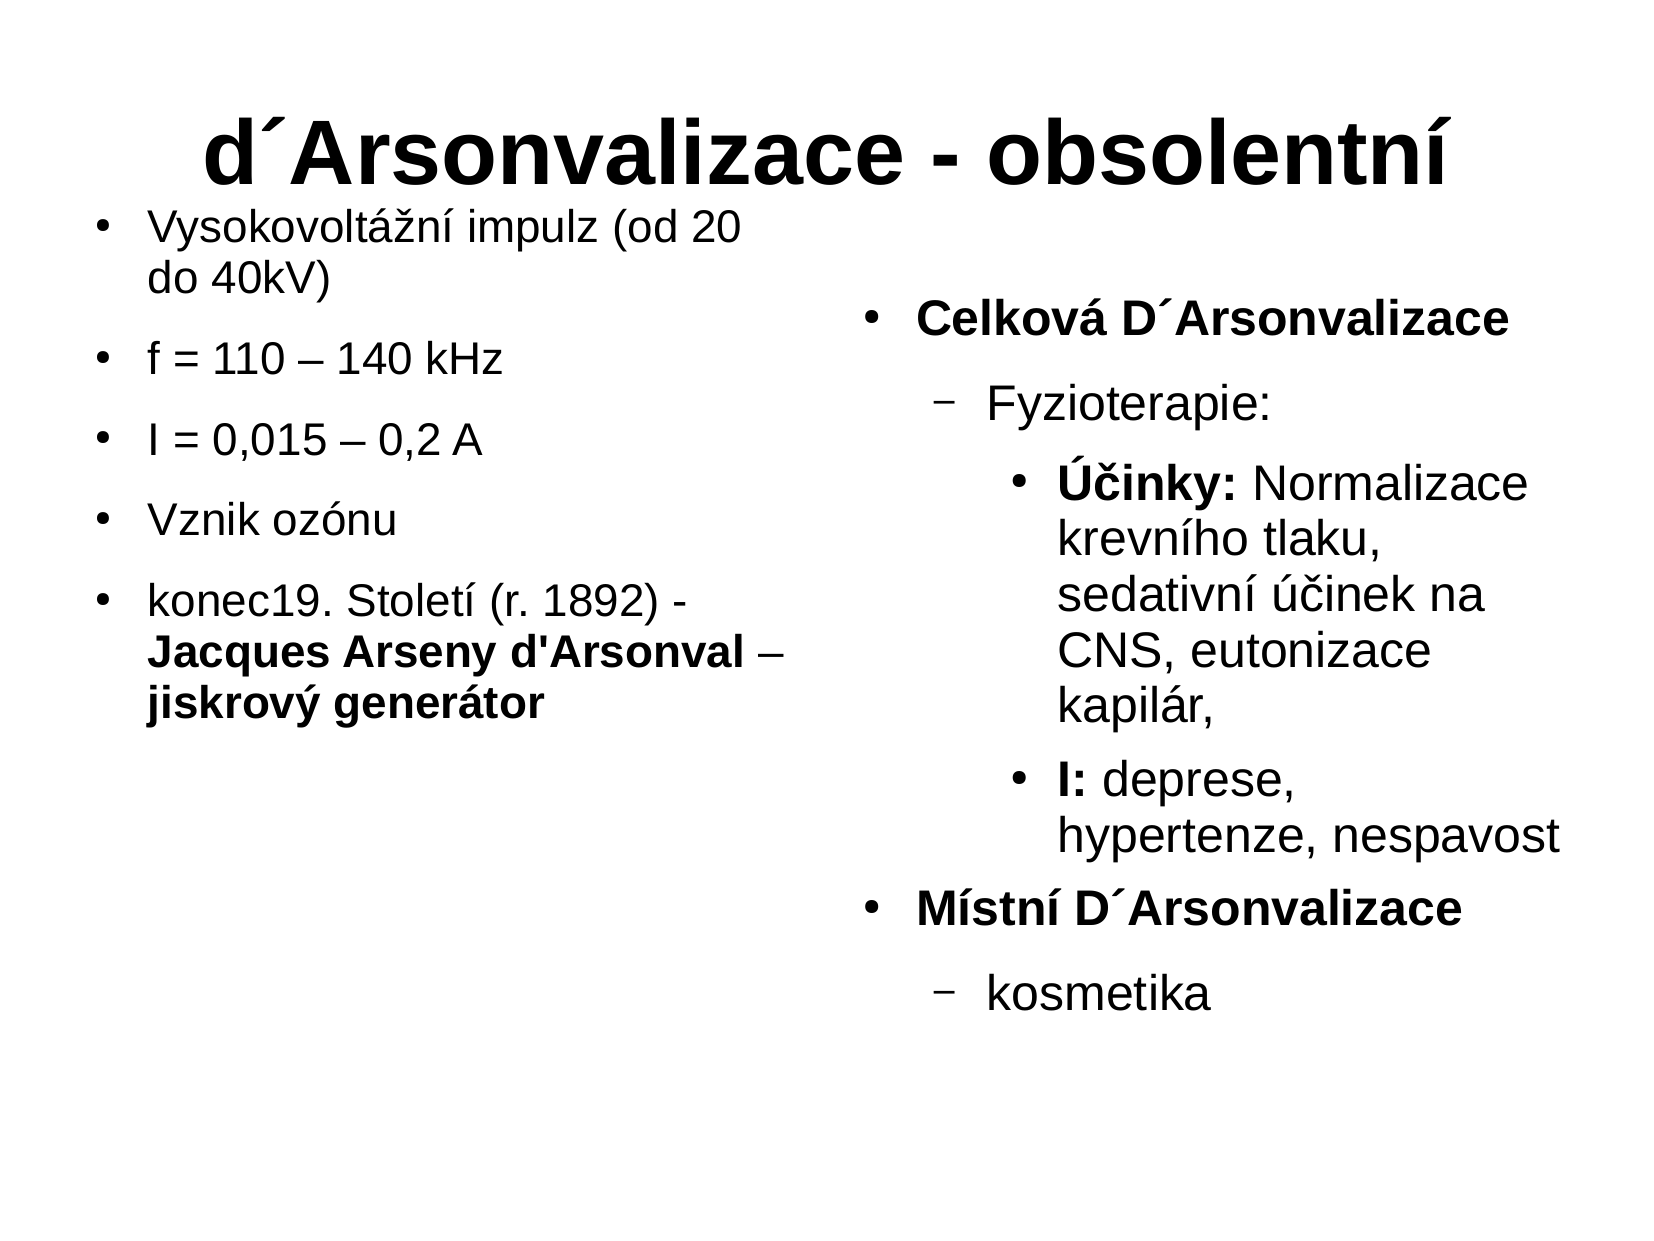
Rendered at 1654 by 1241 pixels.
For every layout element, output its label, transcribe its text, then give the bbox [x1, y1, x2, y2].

list Celková D´Arsonvalizace Fyzioterapie: Účinky: Normalizace krevního tlaku, sedativní účinek na CNS, eutonizace kapilár, I: deprese, hypertenze, nespavost Místní D´Arsonvalizace kosmetika [845, 290, 1572, 1109]
title d´Arsonvalizace - obsolentní [82, 49, 1571, 257]
list Vysokovoltážní impulz (od 20 do 40kV) f = 110 – 140 kHz I = 0,015 – 0,2 A Vznik ozónu konec19. Století (r. 1892) - Jacques Arseny d'Arsonval – jiskrový generátor [77, 200, 804, 1020]
